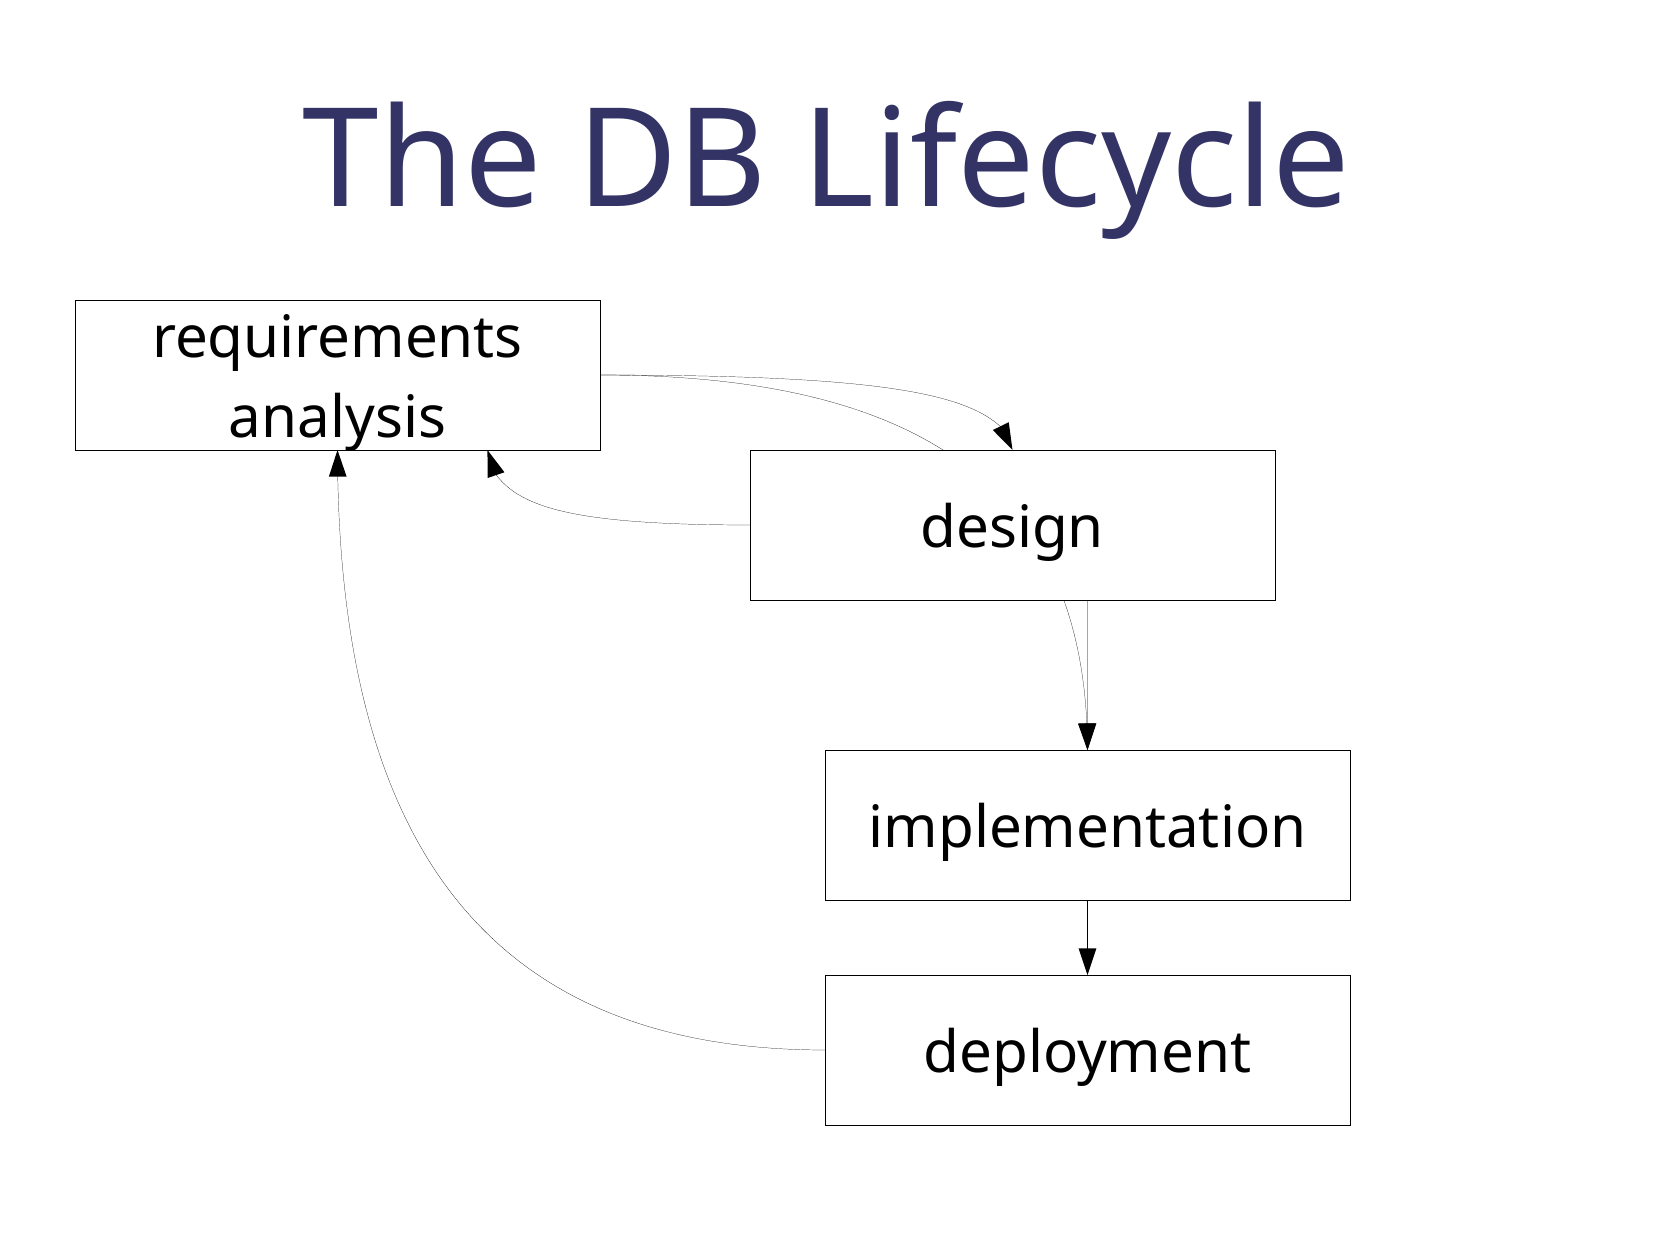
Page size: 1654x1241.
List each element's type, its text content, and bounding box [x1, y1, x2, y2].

text_box deployment [825, 975, 1351, 1126]
text_box requirements analysis [75, 300, 601, 451]
text_box implementation [825, 750, 1351, 901]
title The DB Lifecycle [82, 49, 1571, 257]
text_box design [750, 450, 1276, 601]
